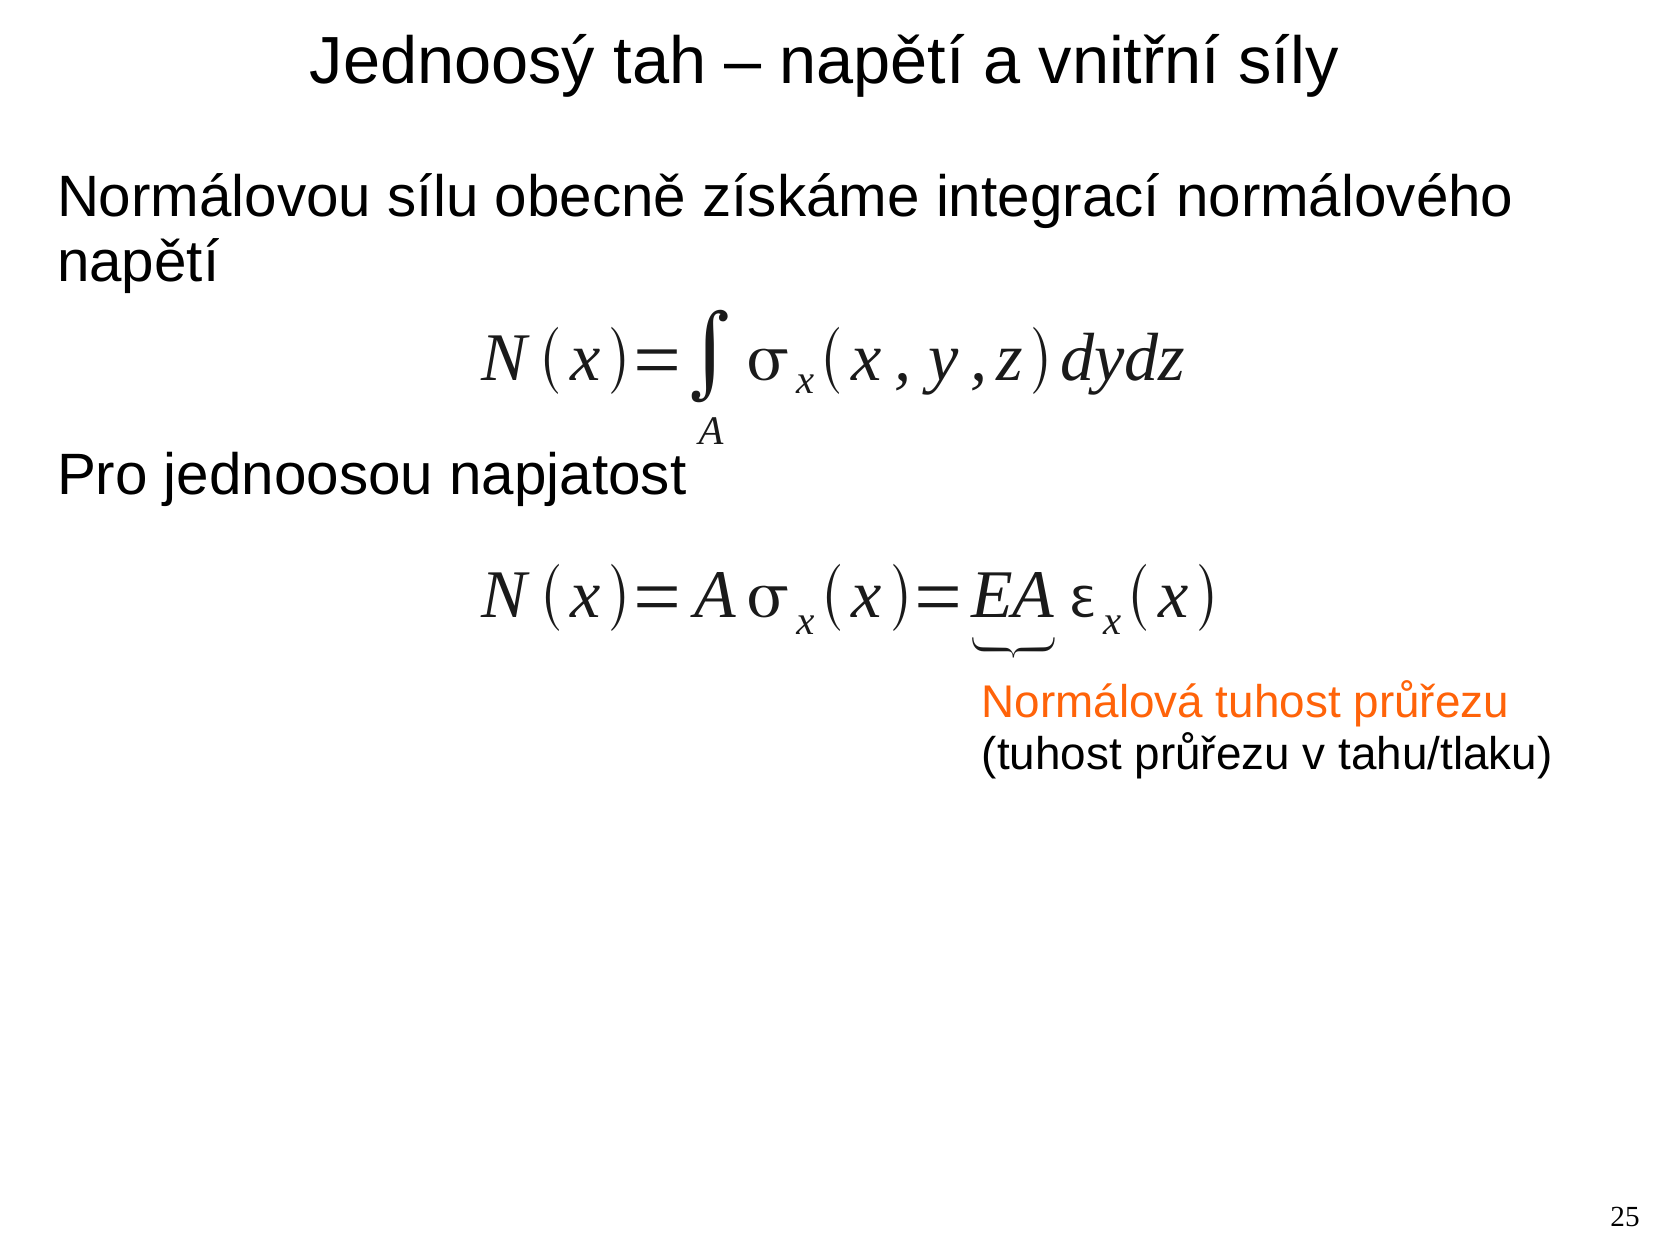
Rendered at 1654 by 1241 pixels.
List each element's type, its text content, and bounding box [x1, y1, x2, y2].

text_box Normálová tuhost průřezu (tuhost průřezu v tahu/tlaku) [967, 669, 1568, 798]
chart [451, 303, 1200, 452]
chart [451, 557, 1233, 709]
title Jednoosý tah – napětí a vnitřní síly [37, 8, 1613, 113]
list Normálovou sílu obecně získáme integrací normálového napětí Pro jednoosou napjatost [57, 163, 1608, 983]
